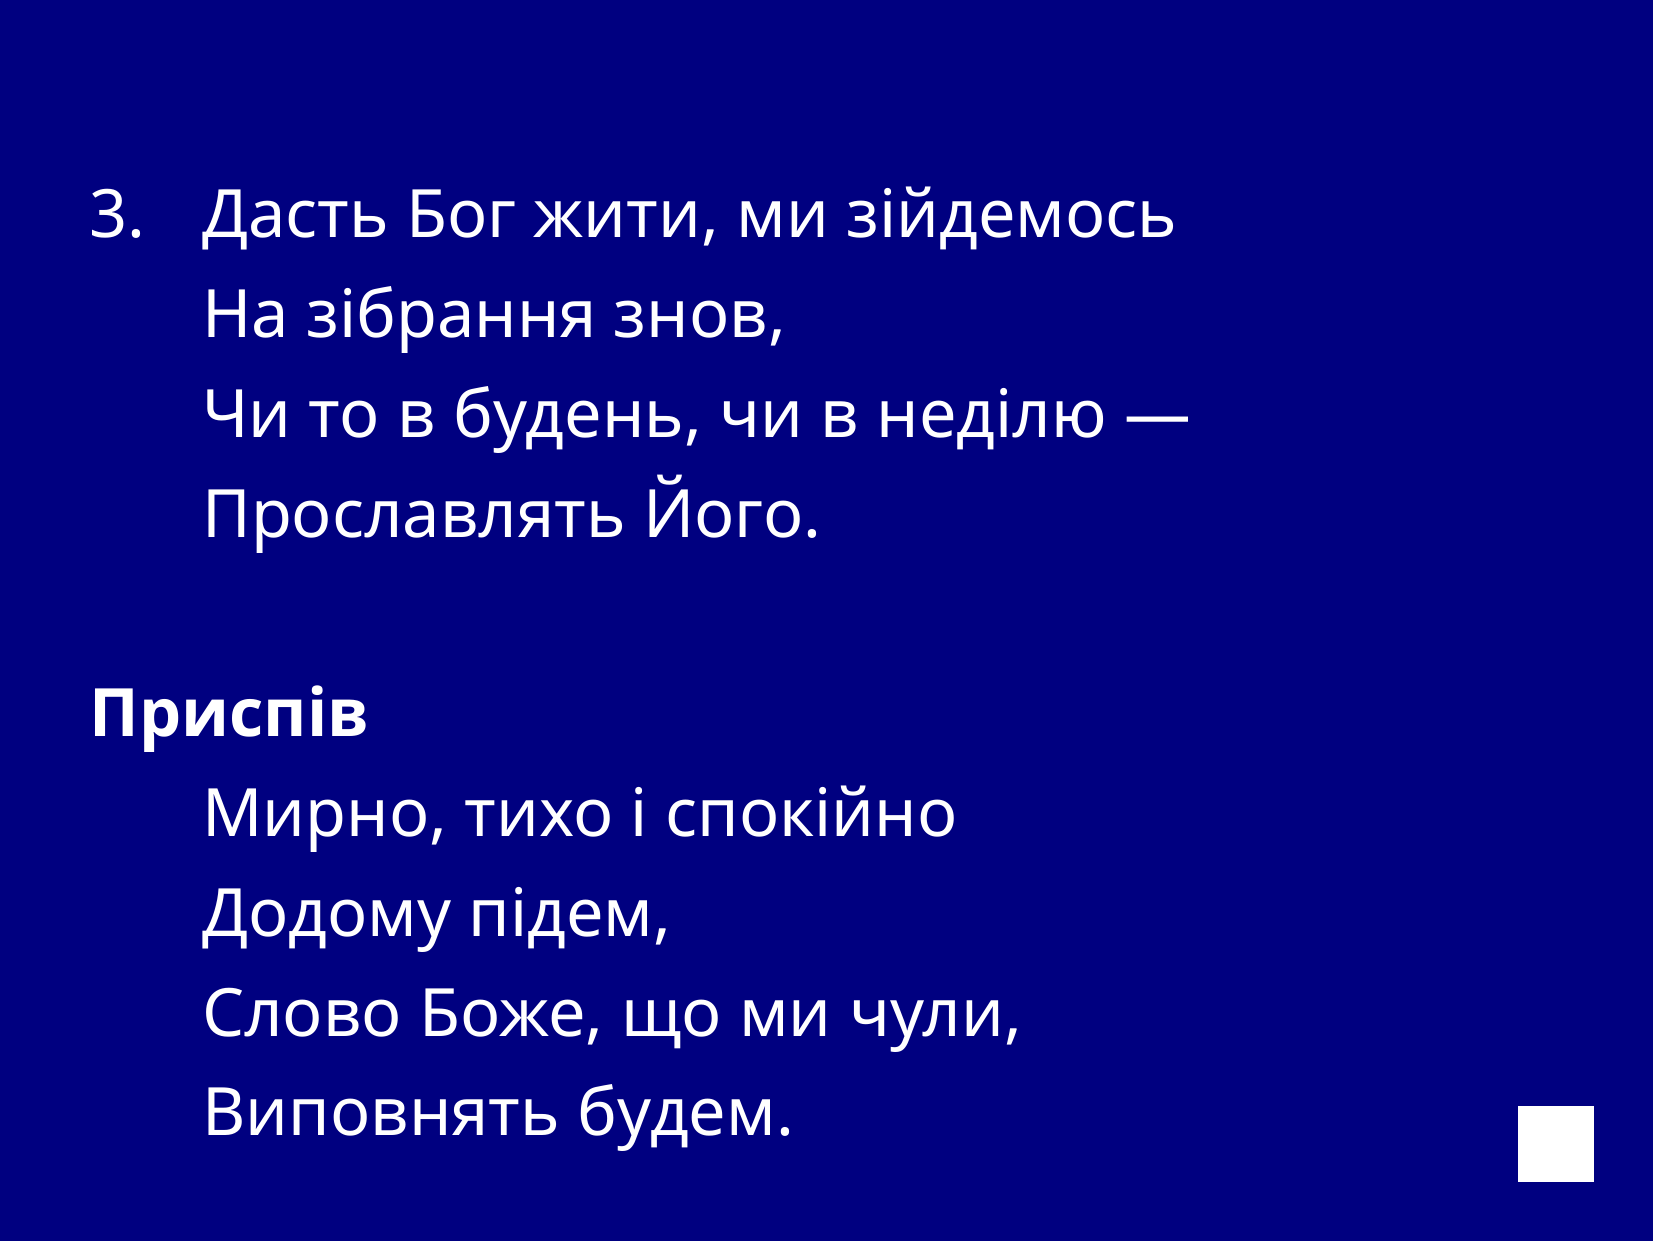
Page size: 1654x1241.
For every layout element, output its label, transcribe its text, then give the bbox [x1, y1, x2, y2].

text_box 3. Дасть Бог жити, ми зійдемось На зібрання знов, Чи то в будень, чи в неділю ― Прославлять Його. Приспів Мирно, тихо і спокійно Додому підем, Слово Боже, що ми чули, Виповнять будем. [75, 150, 1576, 1163]
text_box [1518, 1106, 1594, 1182]
